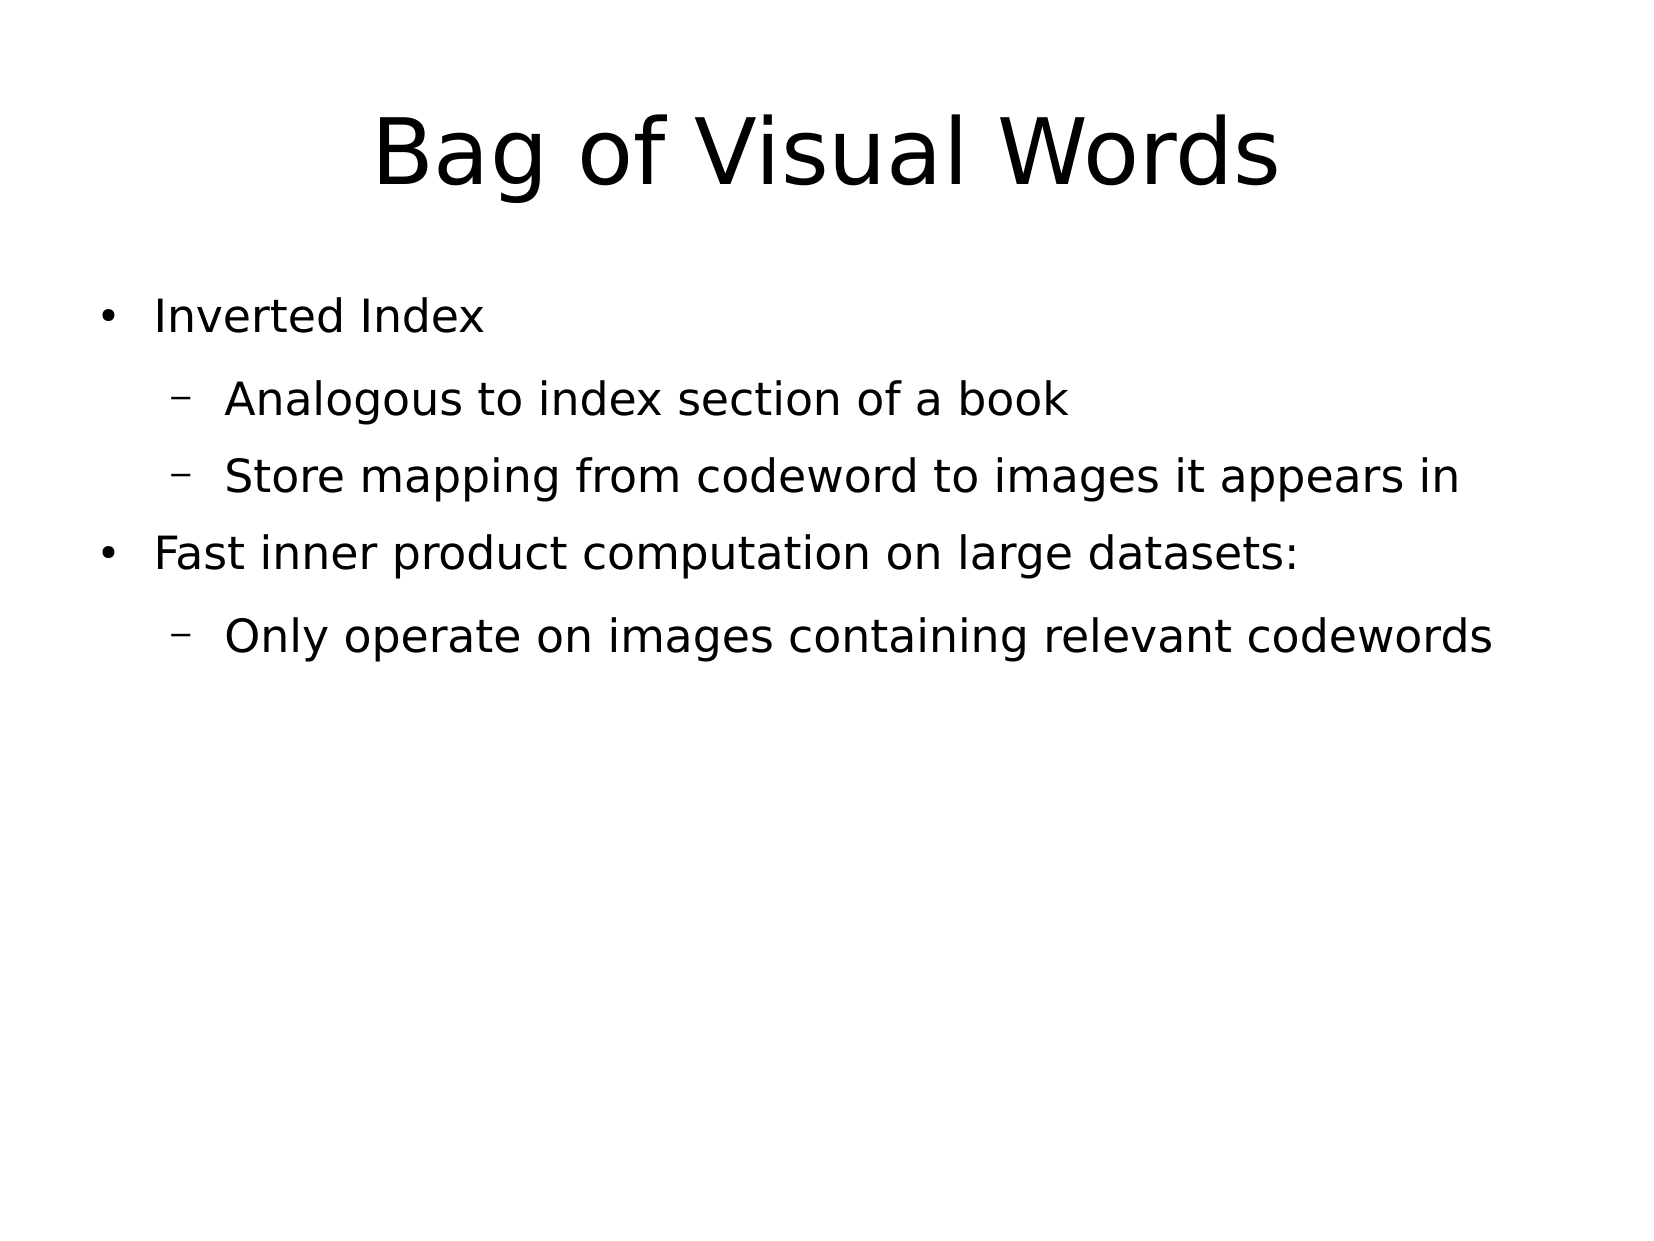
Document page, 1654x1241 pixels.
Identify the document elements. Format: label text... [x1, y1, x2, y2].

title Bag of Visual Words [82, 49, 1571, 257]
list Inverted Index Analogous to index section of a book Store mapping from codeword to images it appears in Fast inner product computation on large datasets: Only operate on images containing relevant codewords [82, 290, 1571, 706]
